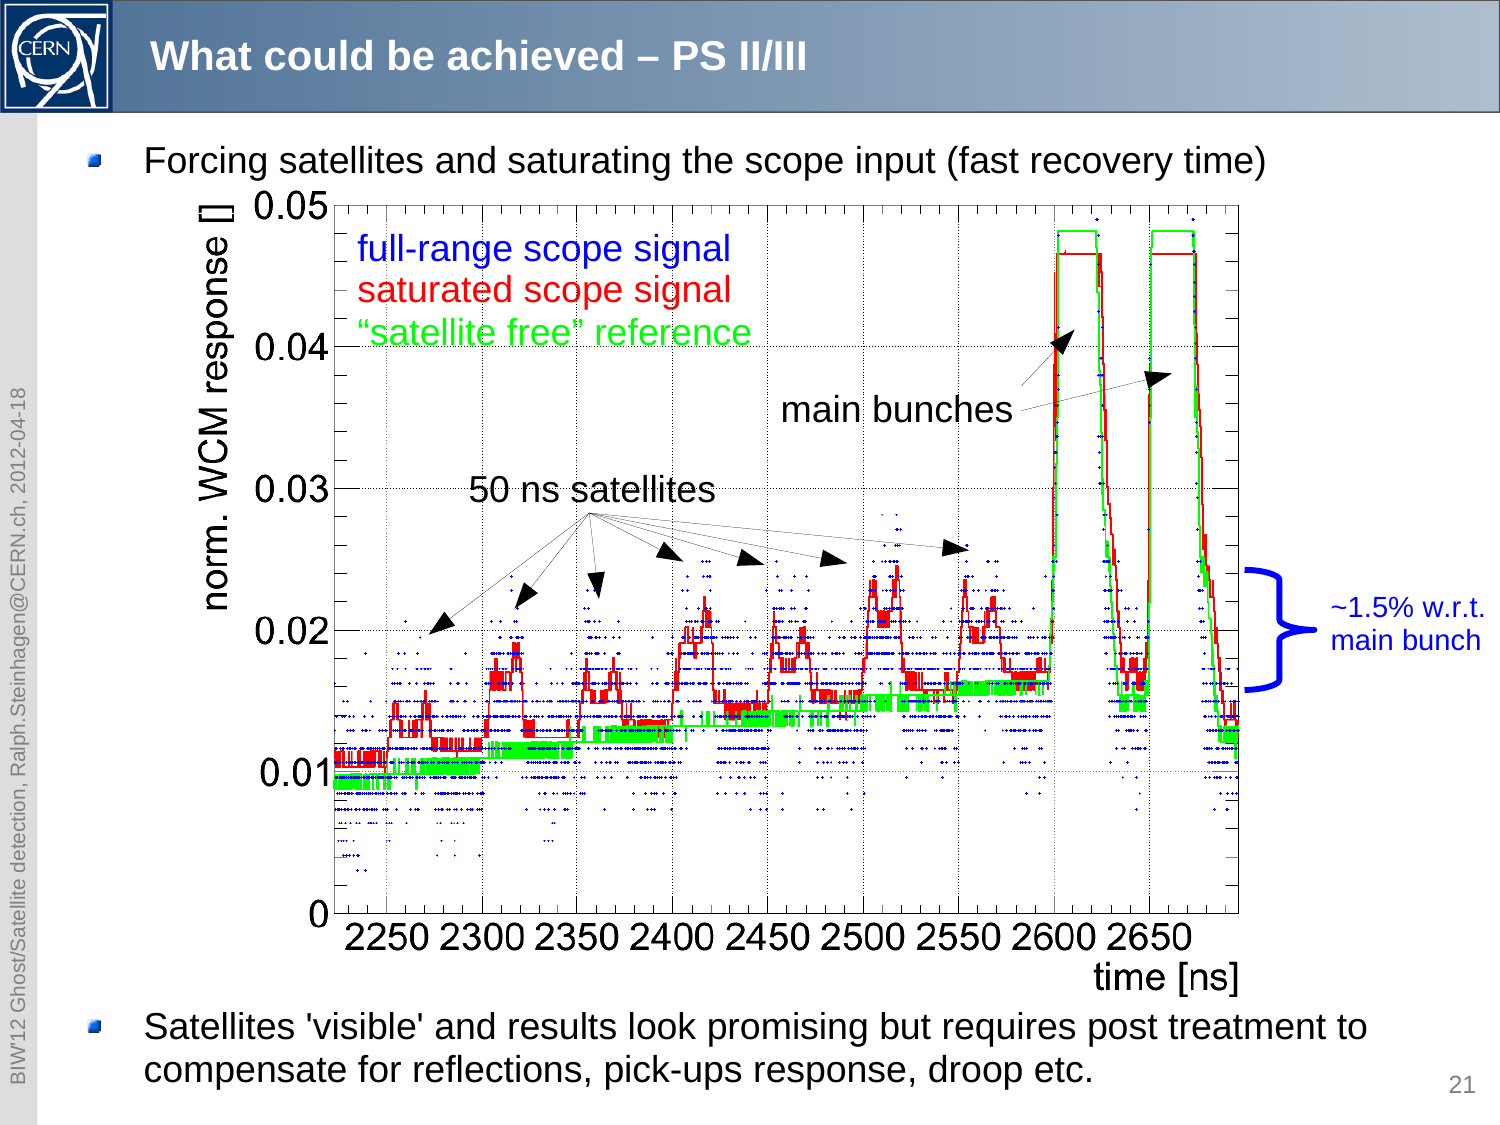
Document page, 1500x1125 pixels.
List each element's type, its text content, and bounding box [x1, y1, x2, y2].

title What could be achieved – PS II/III [150, 7, 1201, 106]
text_box full-range scope signal saturated scope signal “satellite free” reference [342, 219, 768, 361]
picture [0, 0, 113, 113]
list Forcing satellites and saturating the scope input (fast recovery time) Satellites 'visible' and results look promising but requires post treatment to compensate for reflections, pick-ups response, droop etc. [87, 137, 1438, 1091]
text_box main bunches [765, 381, 1029, 439]
picture [198, 188, 1328, 1012]
text_box ~1.5% w.r.t. main bunch [1315, 584, 1500, 665]
text_box 50 ns satellites [453, 461, 731, 518]
